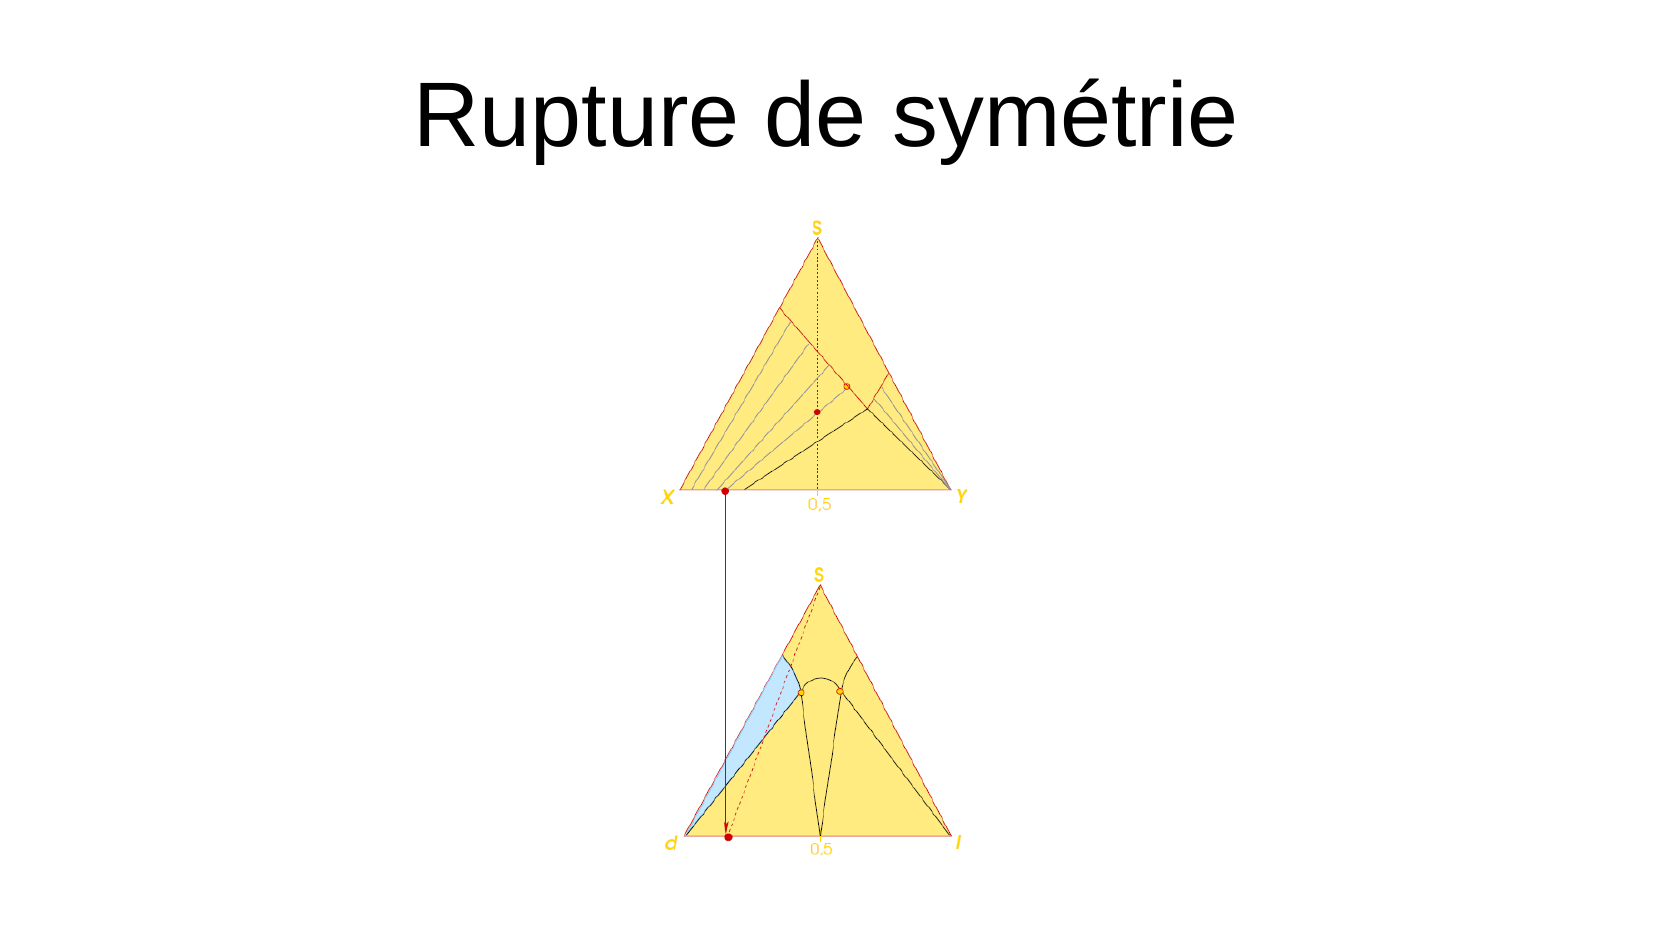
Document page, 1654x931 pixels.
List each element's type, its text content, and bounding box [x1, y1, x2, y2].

title Rupture de symétrie [82, 37, 1571, 193]
picture [625, 192, 1022, 864]
